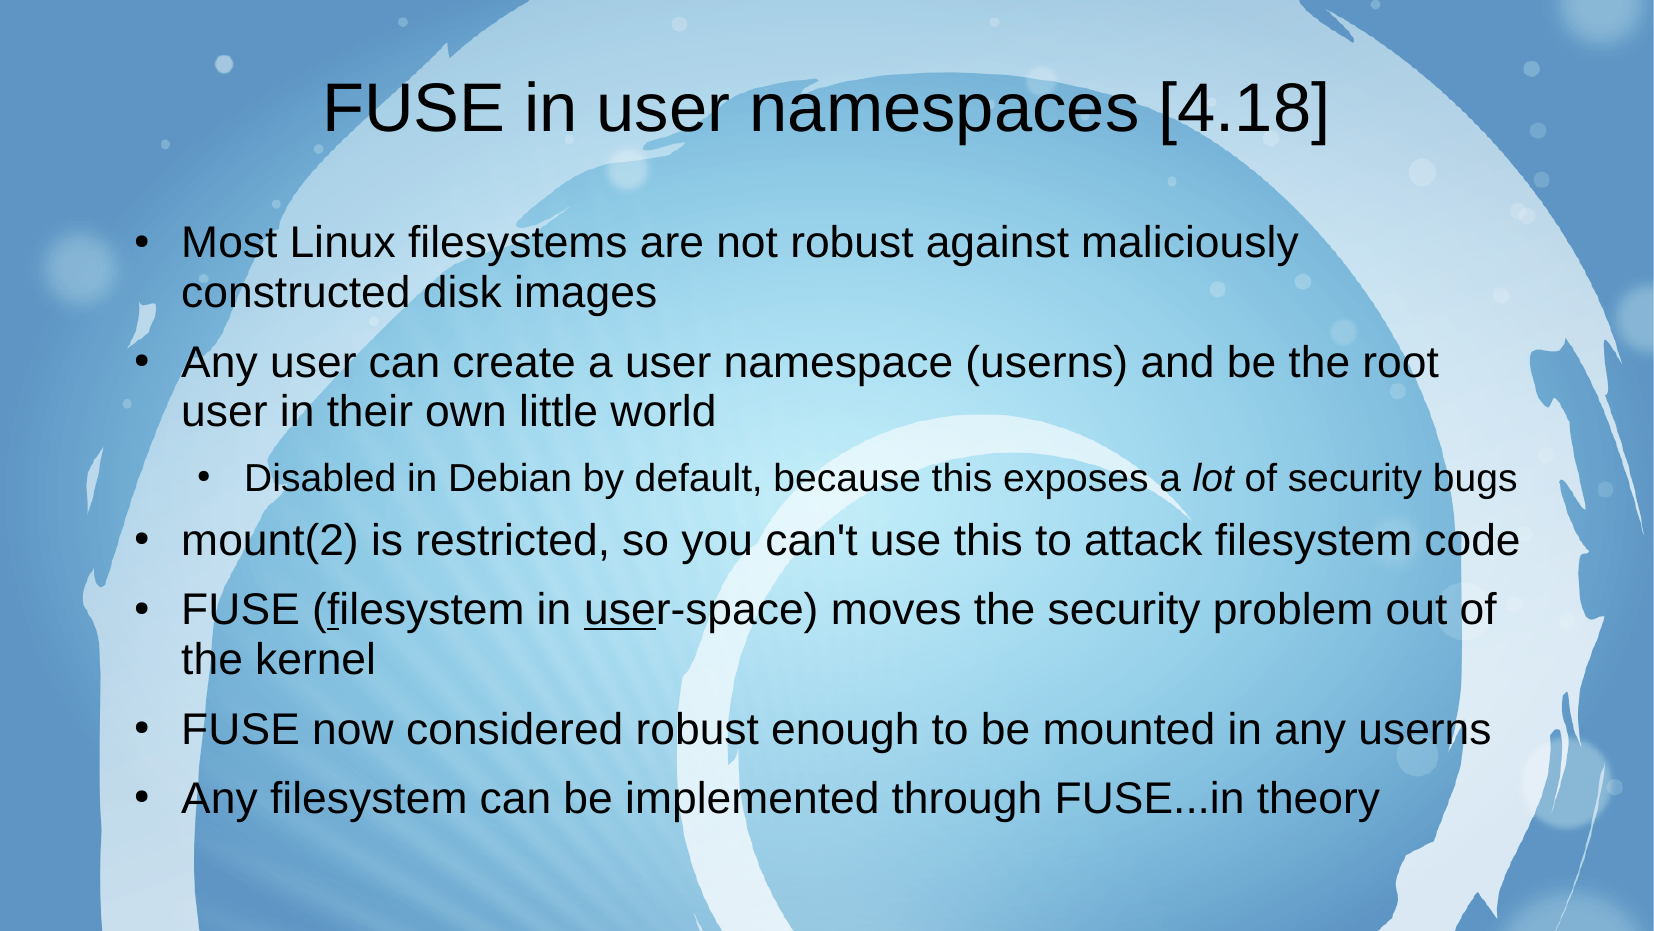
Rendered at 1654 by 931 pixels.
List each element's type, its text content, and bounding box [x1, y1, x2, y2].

title FUSE in user namespaces [4.18] [118, 29, 1536, 185]
list Most Linux filesystems are not robust against maliciously constructed disk images Any user can create a user namespace (userns) and be the root user in their own little world Disabled in Debian by default, because this exposes a lot of security bugs mount(2) is restricted, so you can't use this to attack filesystem code FUSE (filesystem in user-space) moves the security problem out of the kernel FUSE now considered robust enough to be mounted in any userns Any filesystem can be implemented through FUSE...in theory [118, 217, 1536, 832]
picture [0, 0, 1654, 931]
